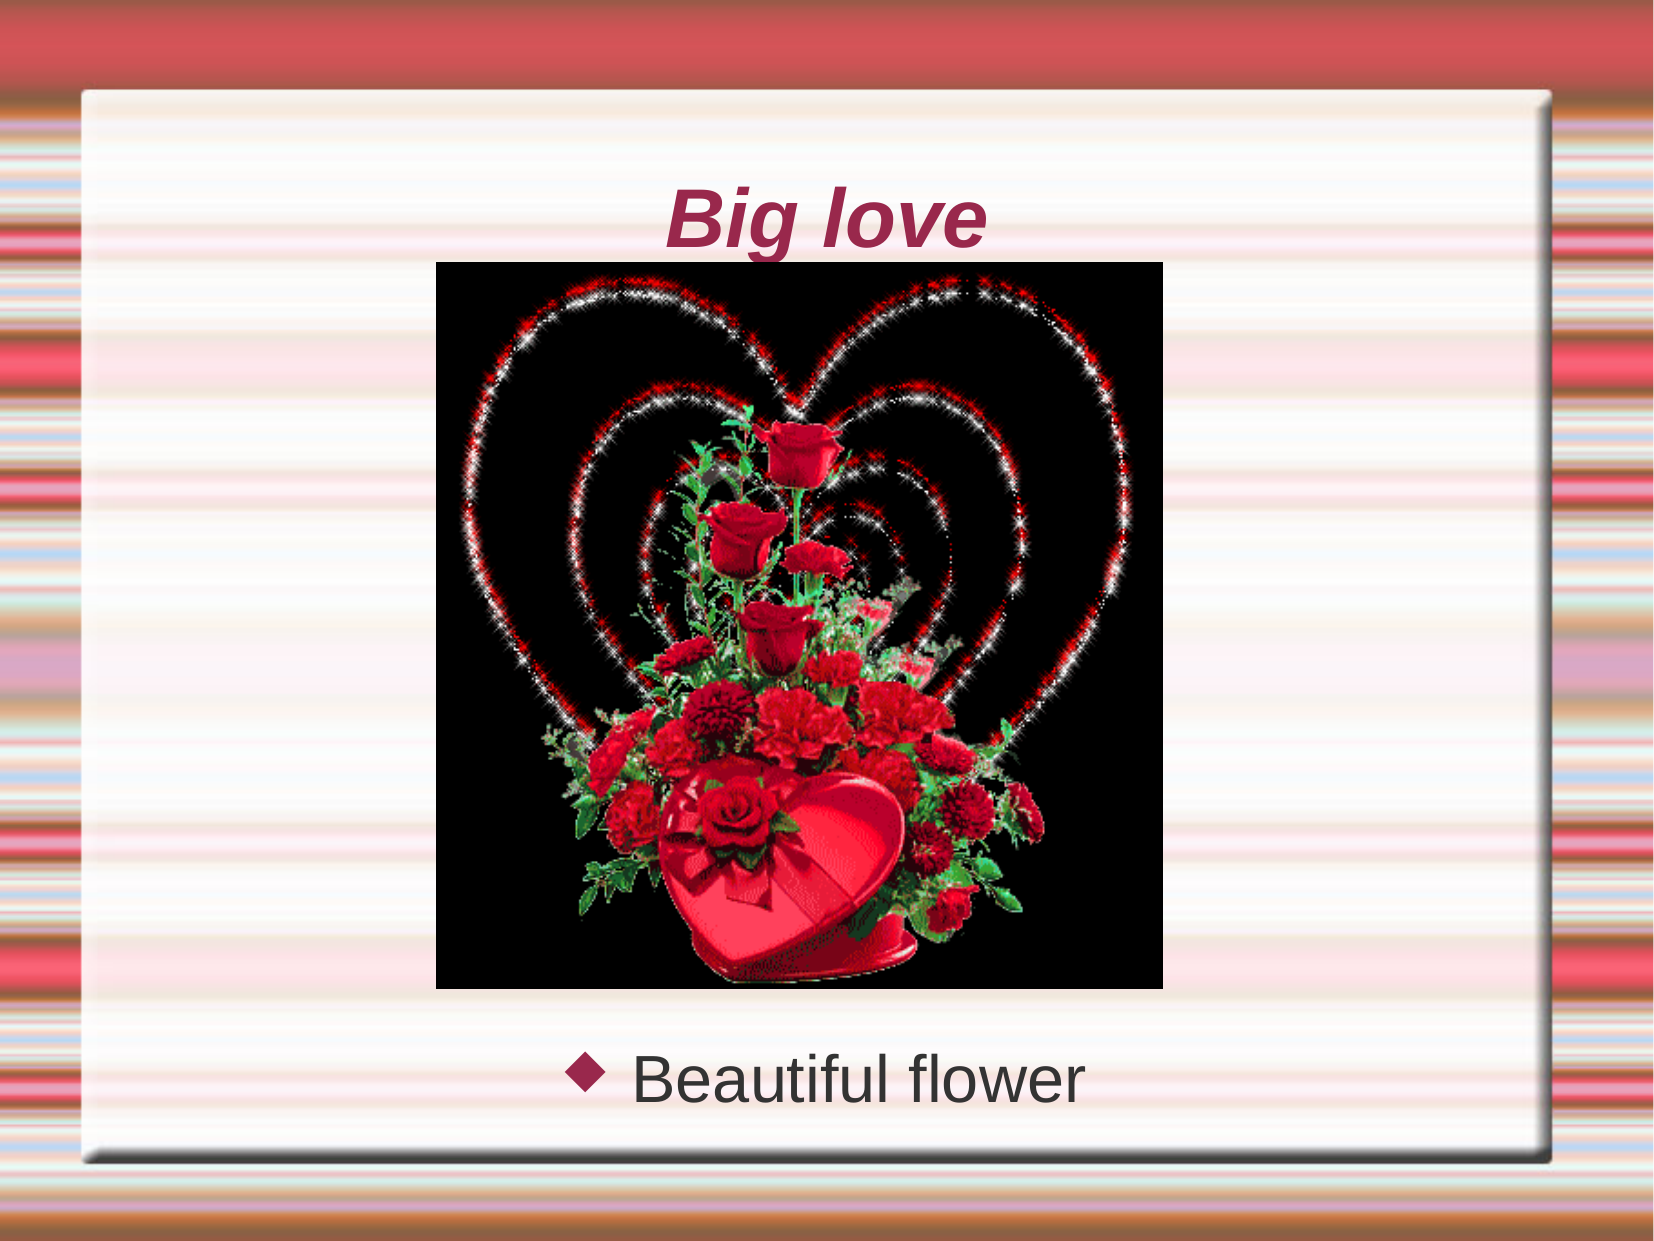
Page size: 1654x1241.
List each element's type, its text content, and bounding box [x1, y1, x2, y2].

picture [0, 0, 1654, 1241]
list Beautiful flower [548, 1041, 1276, 1241]
title Big love [121, 114, 1534, 322]
